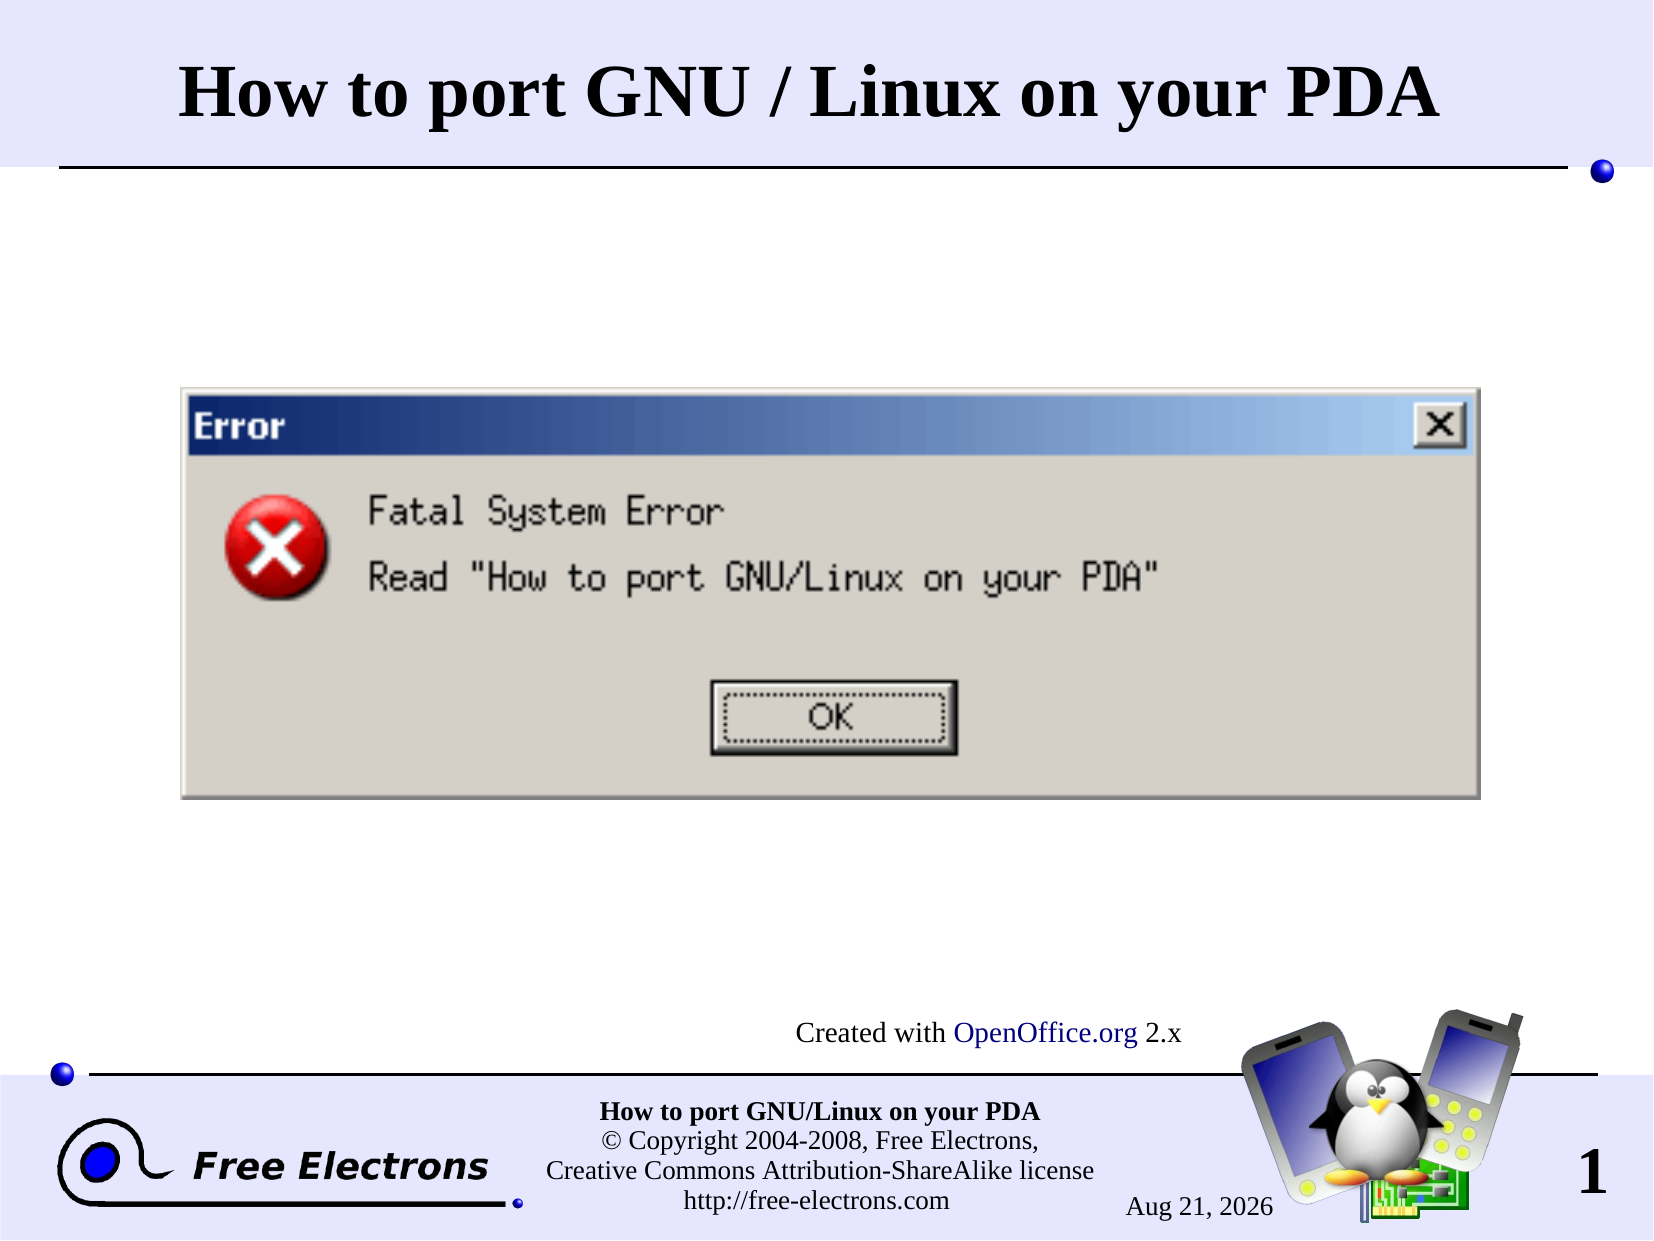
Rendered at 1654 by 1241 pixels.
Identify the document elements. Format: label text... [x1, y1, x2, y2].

text_box Created with OpenOffice.org 2.x [795, 1016, 1217, 1052]
picture [50, 1107, 527, 1216]
picture [1225, 983, 1538, 1241]
title How to port GNU / Linux on your PDA [17, 28, 1603, 154]
picture [180, 387, 1481, 800]
